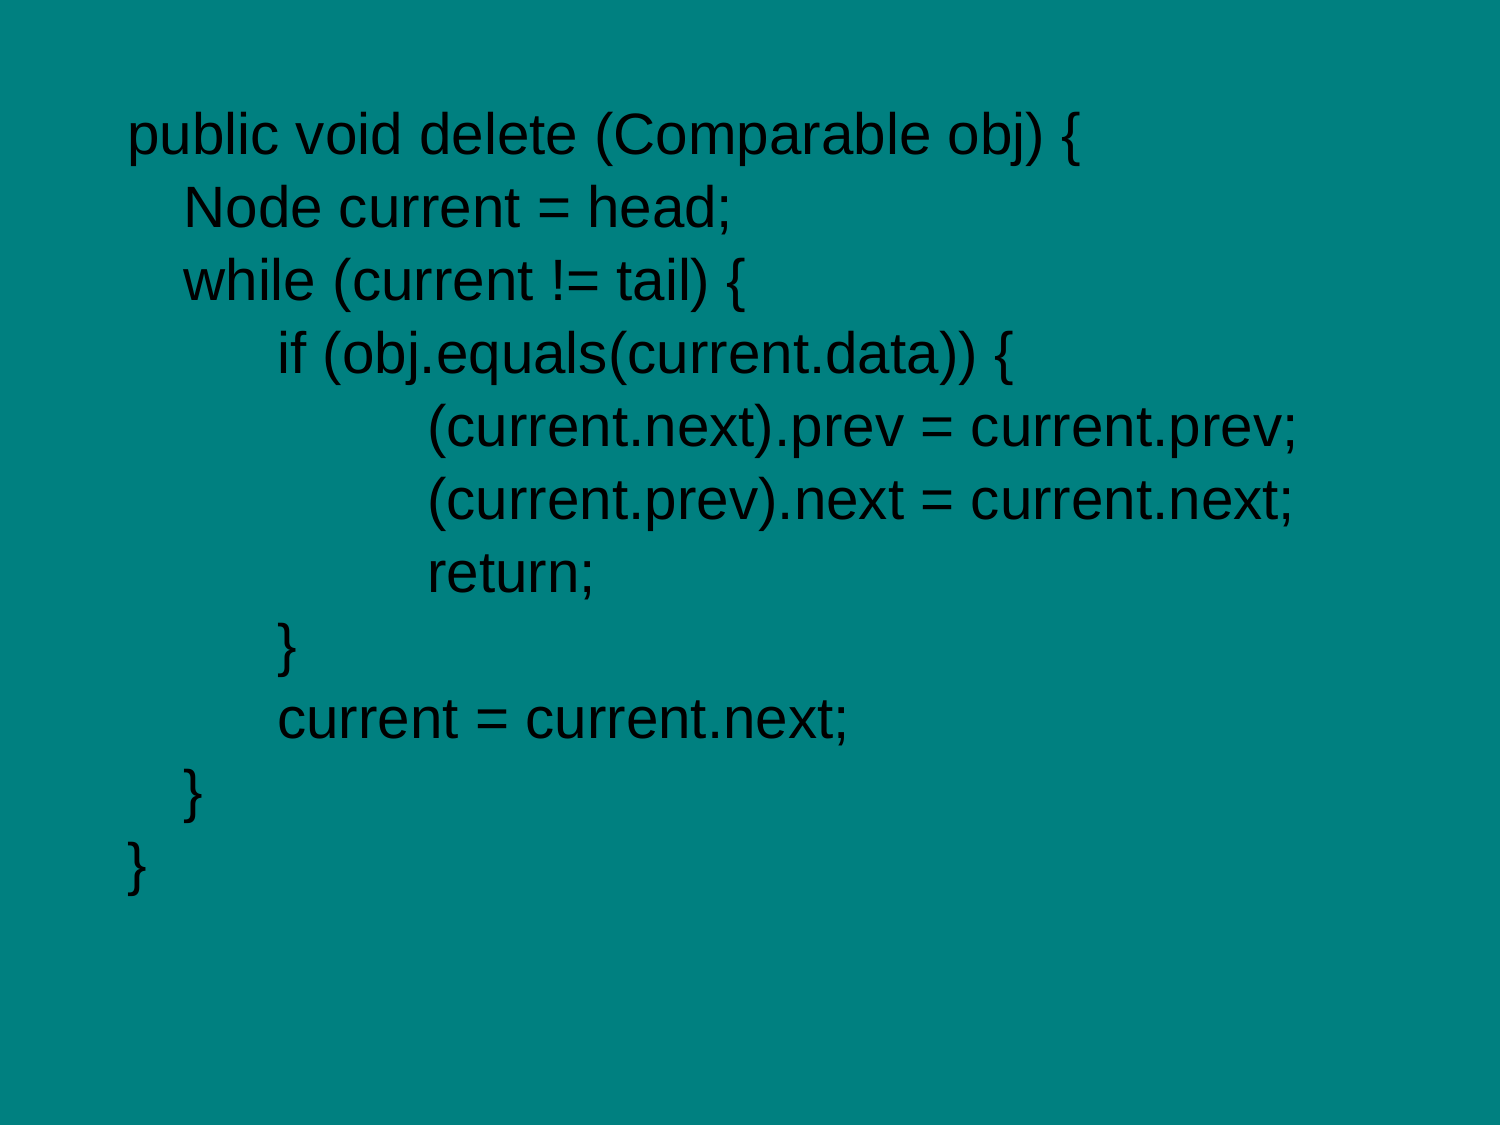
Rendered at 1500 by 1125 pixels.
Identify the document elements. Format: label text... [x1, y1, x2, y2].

list public void delete (Comparable obj) { Node current = head; while (current != tail) { if (obj.equals(current.data)) { (current.next).prev = current.prev; (current.prev).next = current.next; return; } current = current.next; } } [112, 99, 1463, 1001]
